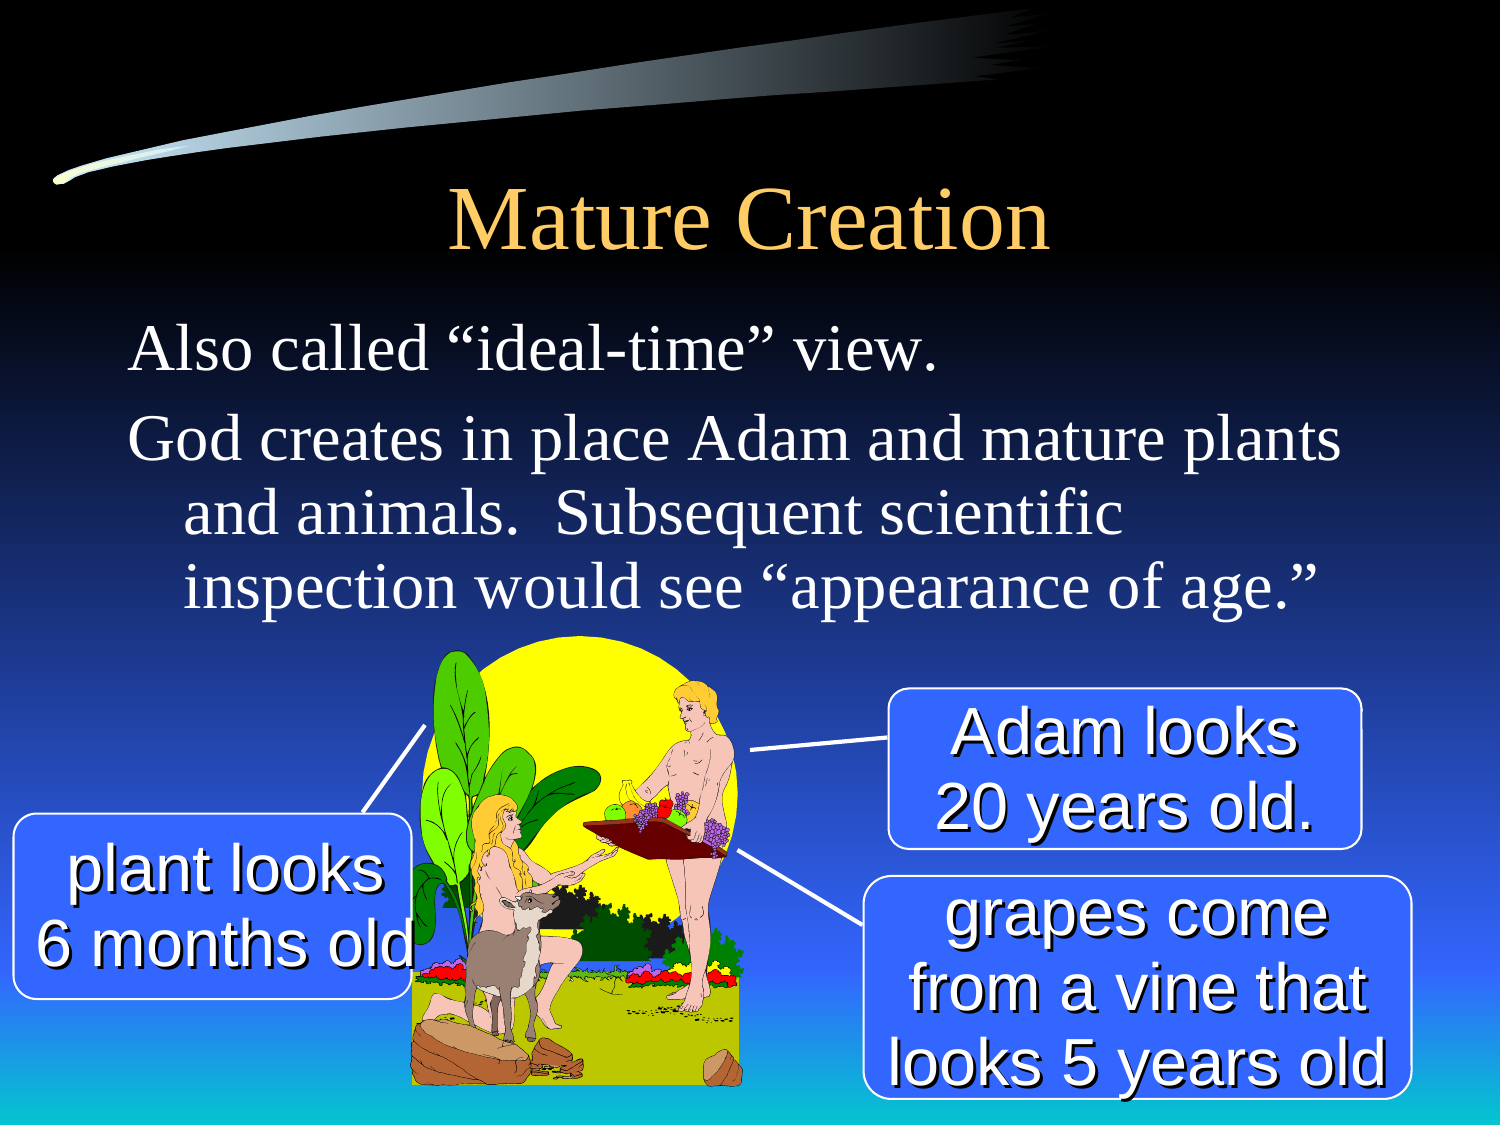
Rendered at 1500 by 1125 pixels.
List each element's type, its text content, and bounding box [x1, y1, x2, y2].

title Mature Creation [112, 124, 1388, 303]
text_box Adam looks 20 years old. [888, 688, 1362, 849]
text_box grapes come from a vine that looks 5 years old [863, 875, 1412, 1099]
text_box plant looks 6 months old [13, 813, 412, 1000]
picture [399, 633, 747, 1086]
list Also called “ideal-time” view. God creates in place Adam and mature plants and animals. Subsequent scientific inspection would see “appearance of age.” [112, 303, 1388, 654]
